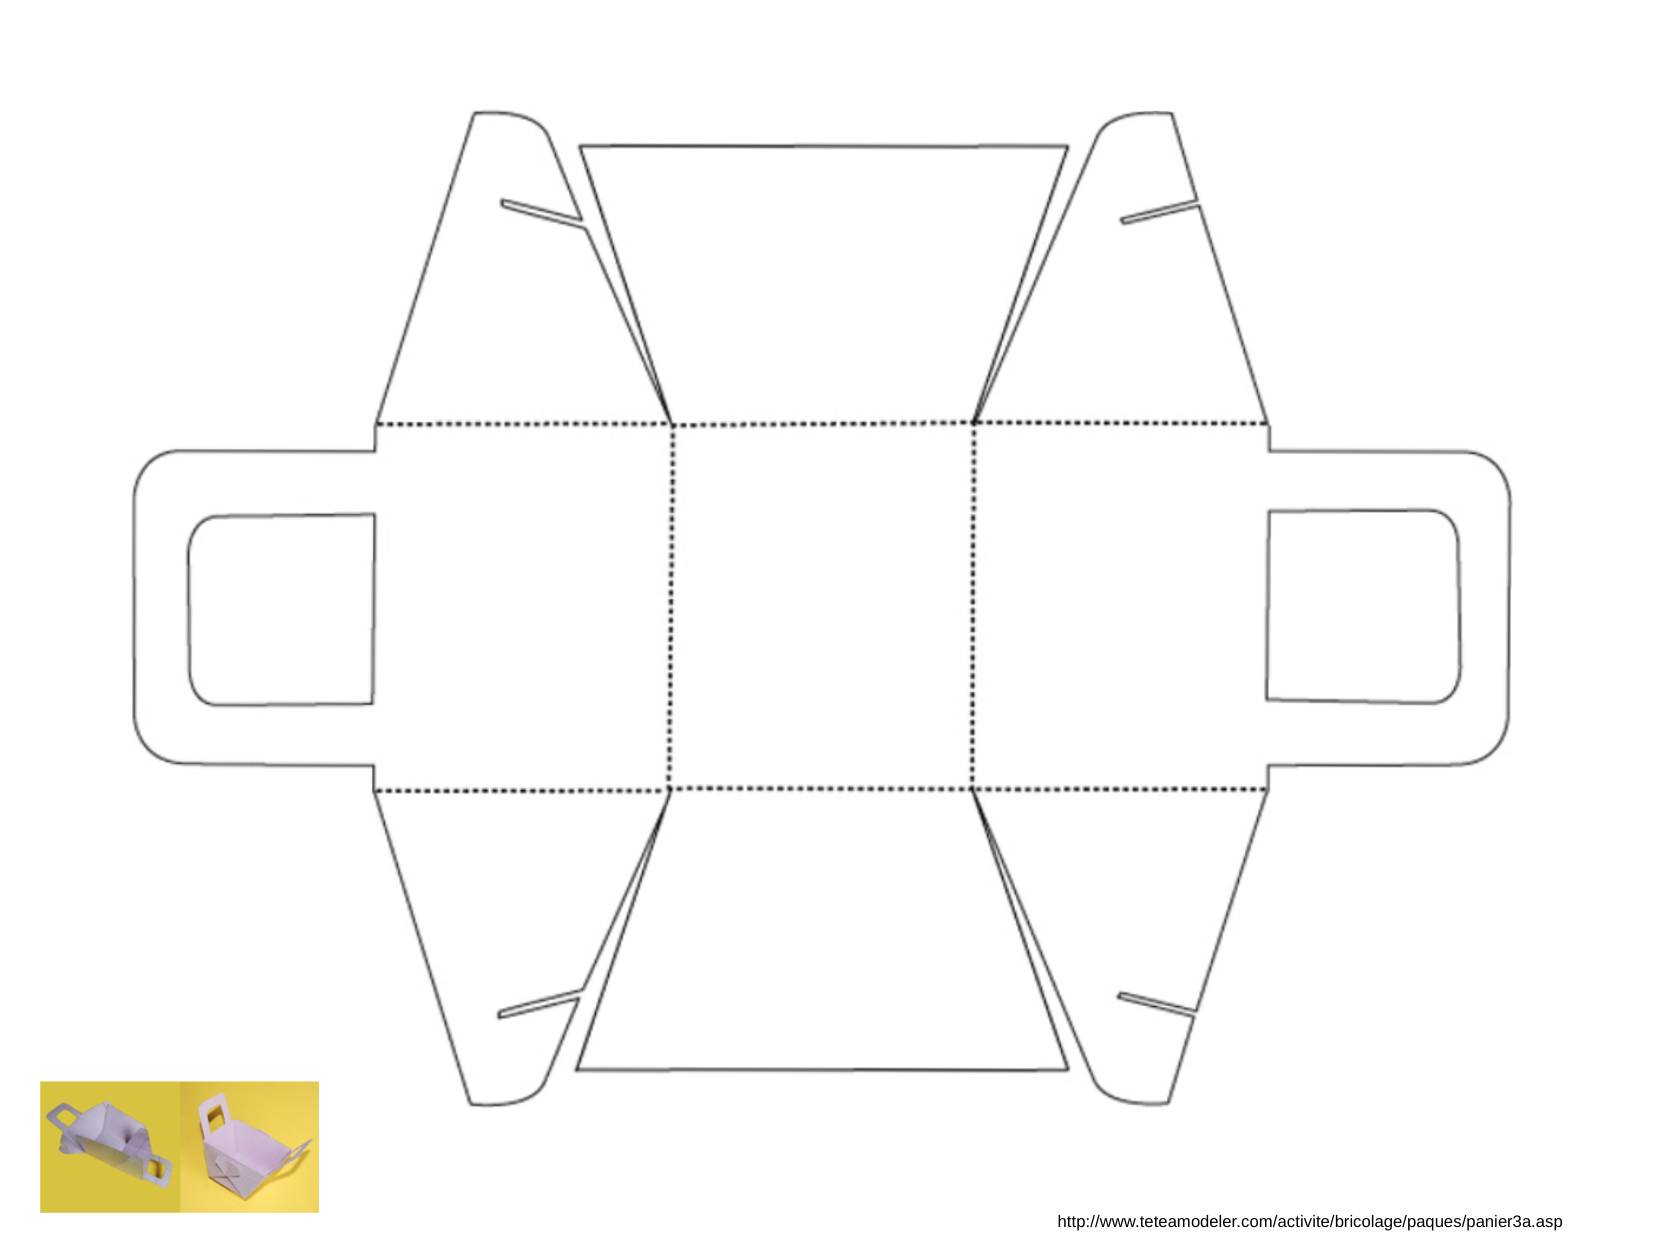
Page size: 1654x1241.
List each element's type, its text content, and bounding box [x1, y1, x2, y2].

text_box http://www.teteamodeler.com/activite/bricolage/paques/panier3a.asp [1043, 1204, 1654, 1241]
picture [39, 106, 1513, 1217]
